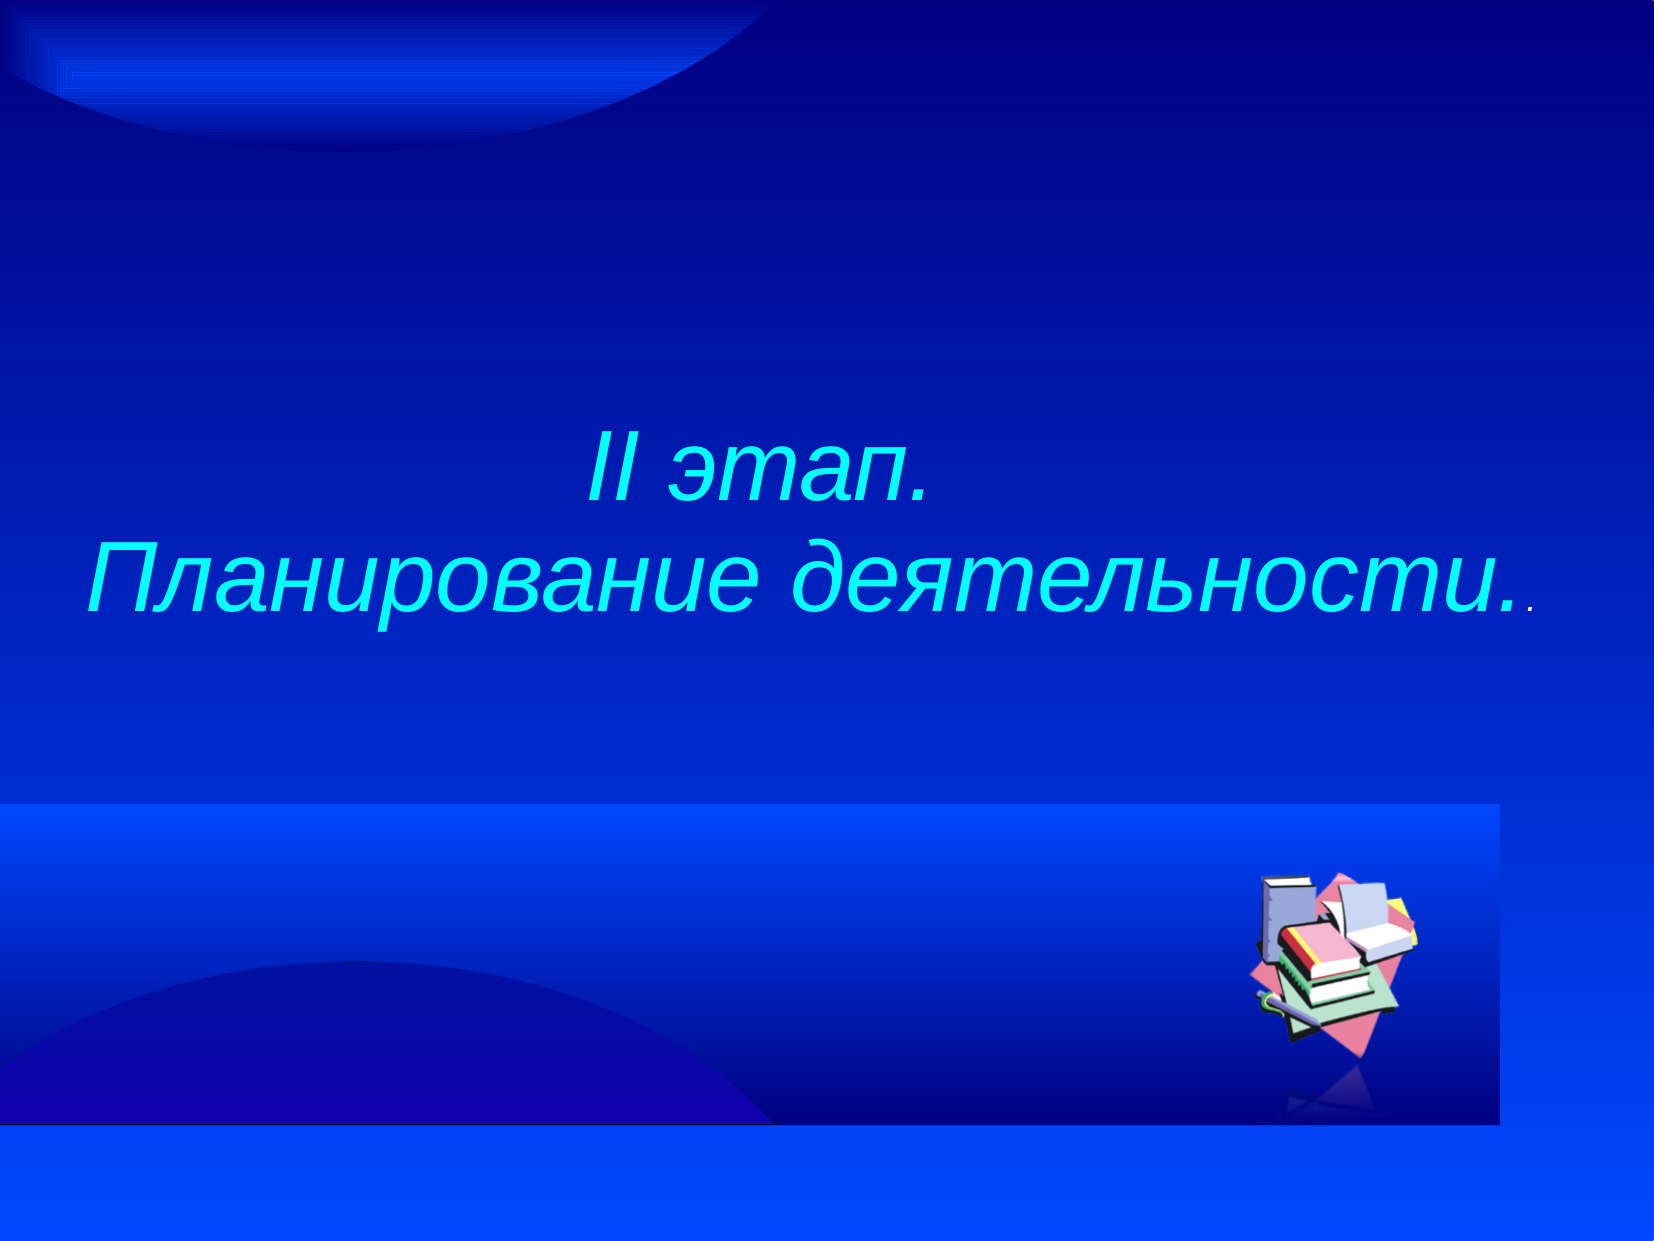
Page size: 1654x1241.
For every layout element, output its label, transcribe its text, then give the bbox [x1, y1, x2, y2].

picture [1238, 869, 1424, 1241]
text_box II этап. Планирование деятельности.. [42, 402, 1575, 641]
